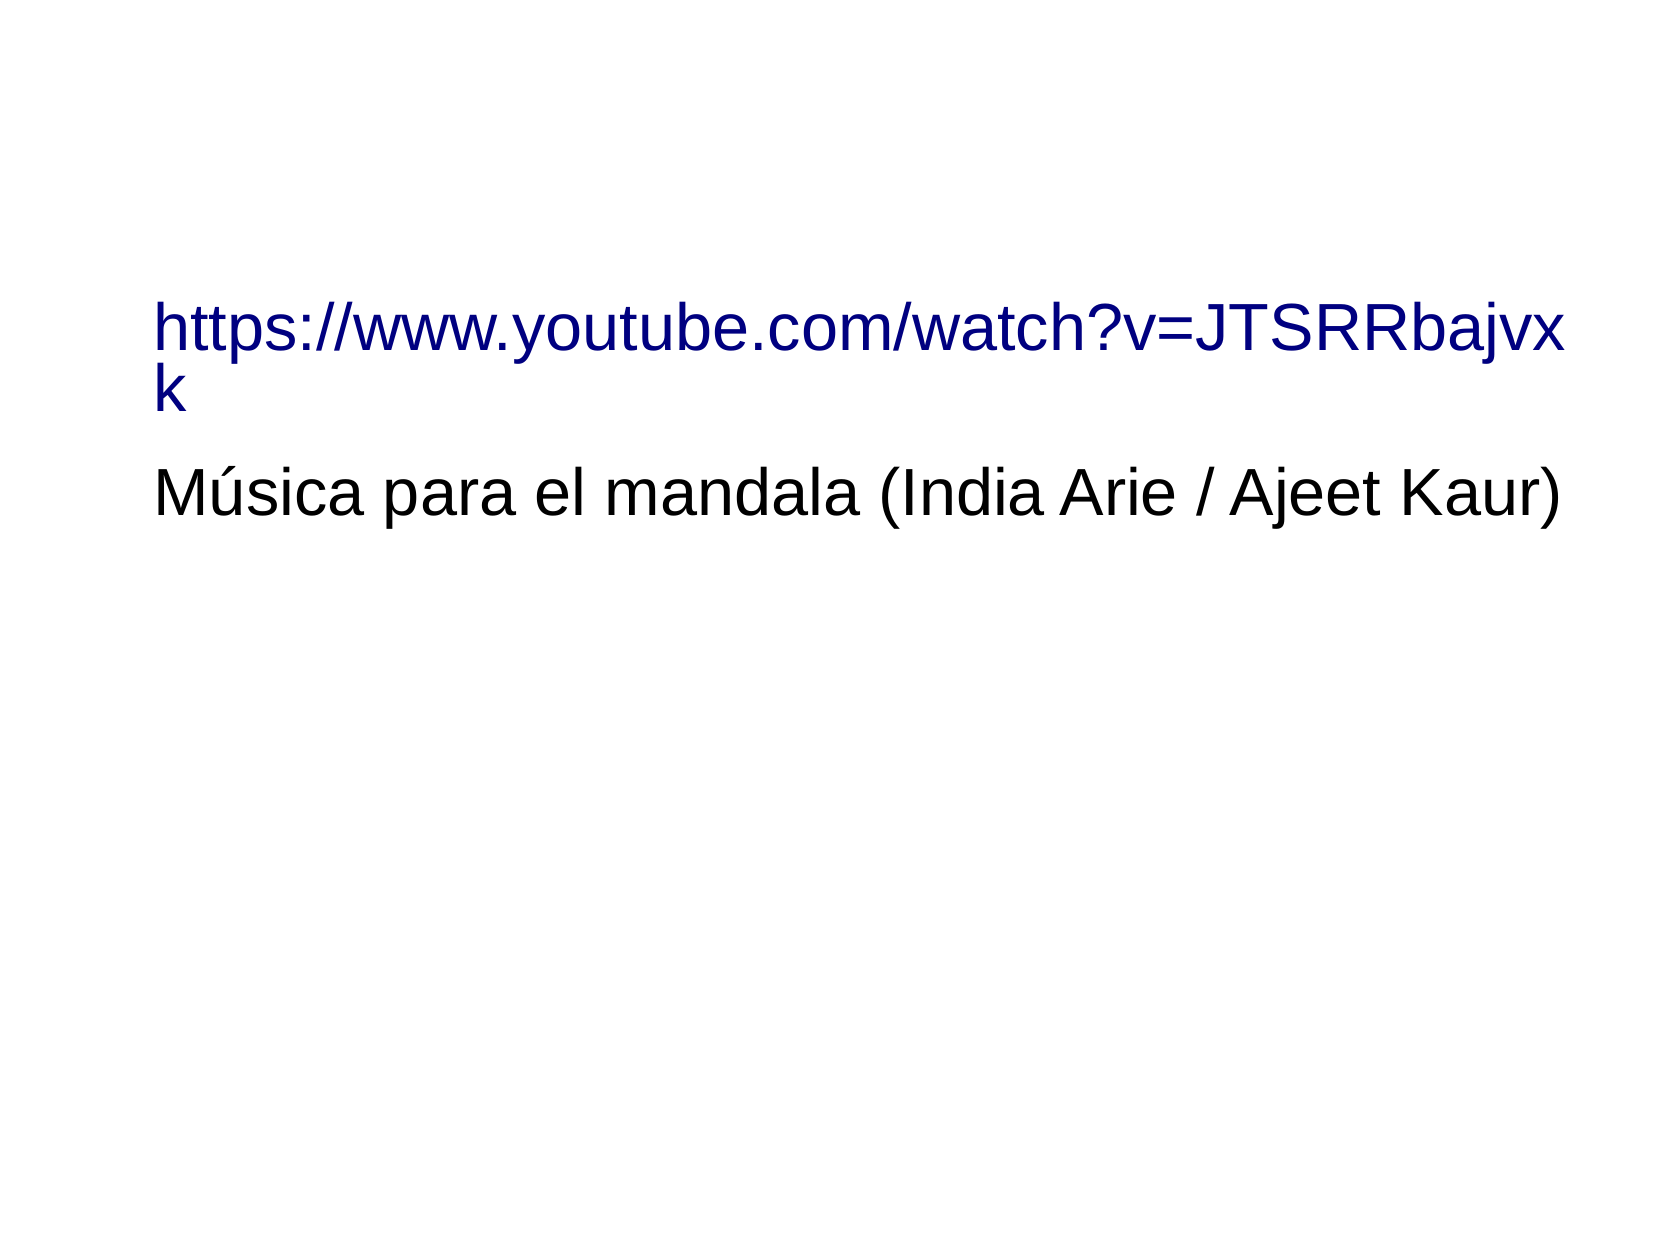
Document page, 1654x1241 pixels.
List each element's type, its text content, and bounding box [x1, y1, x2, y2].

list https://www.youtube.com/watch?v=JTSRRbajvxk Música para el mandala (India Arie / Ajeet Kaur) [82, 290, 1571, 1109]
